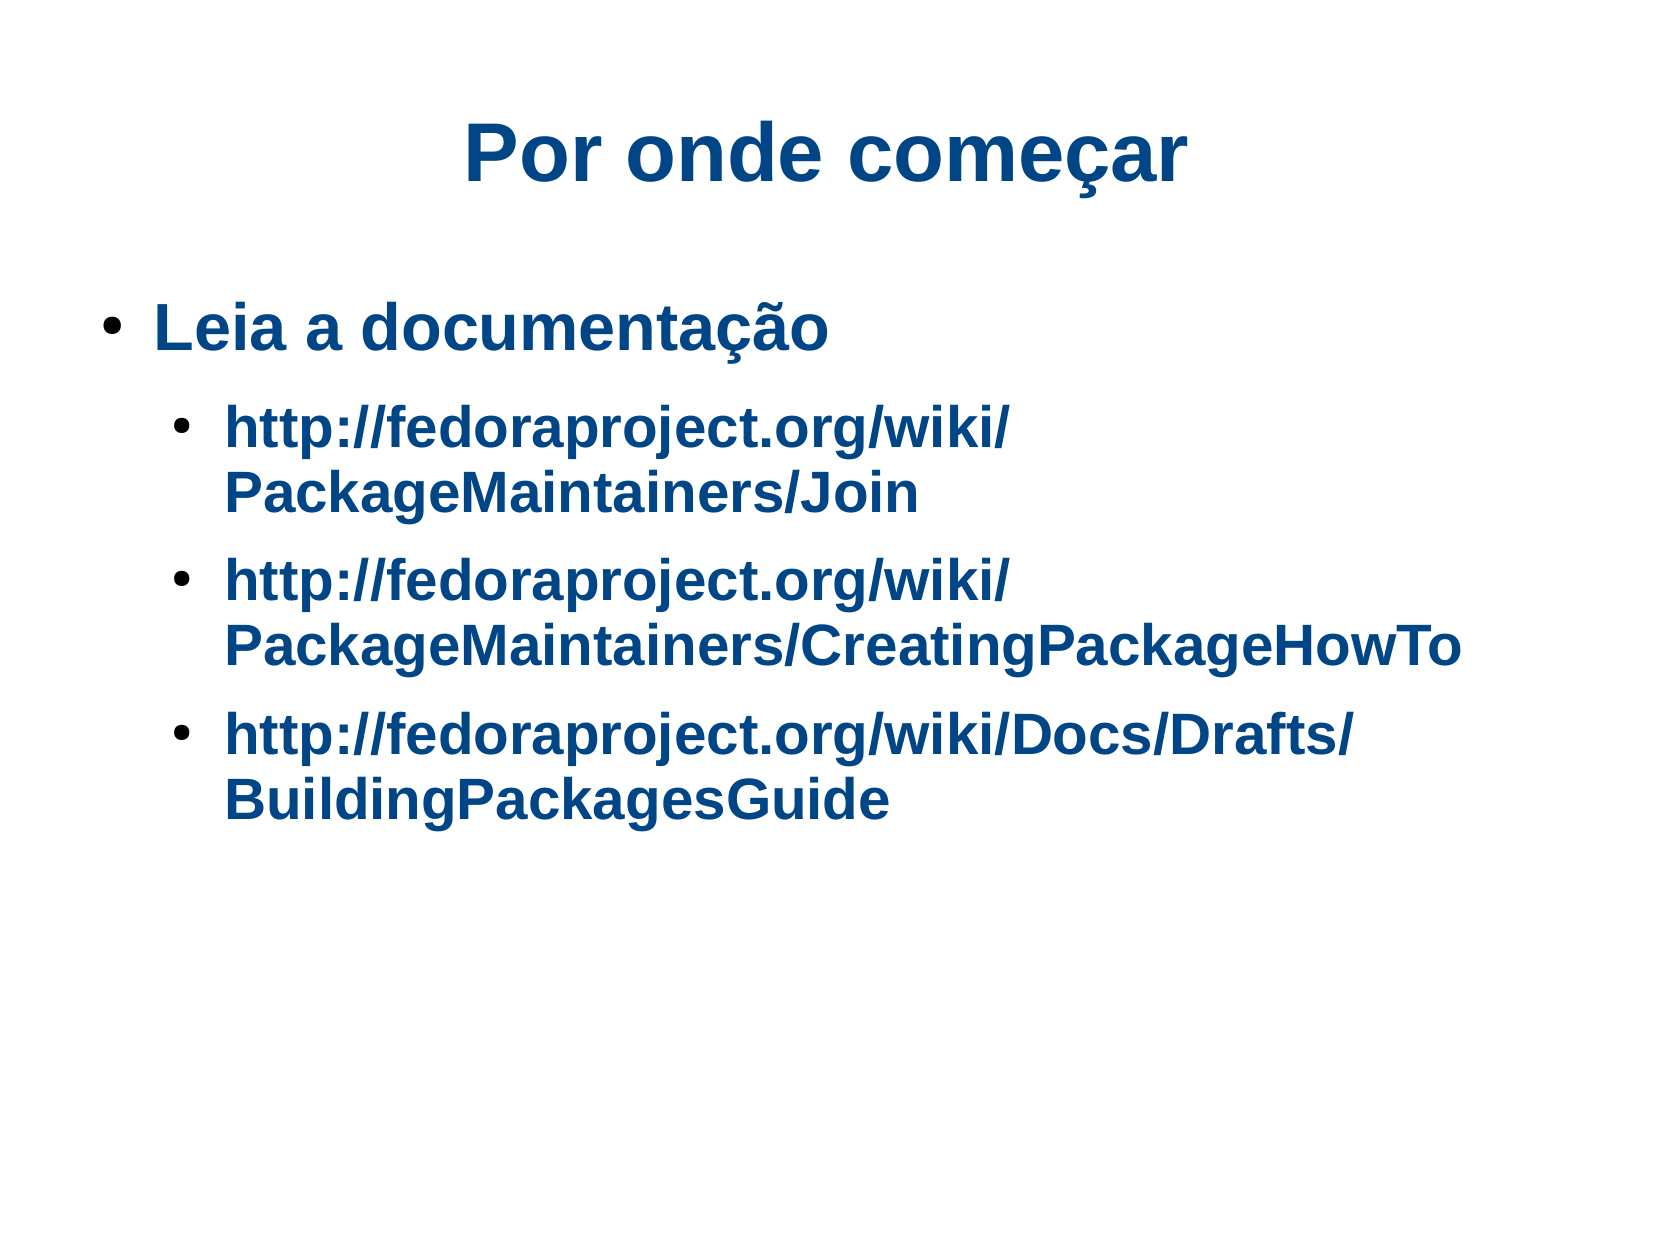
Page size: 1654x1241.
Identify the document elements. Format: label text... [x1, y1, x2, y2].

list Leia a documentação http://fedoraproject.org/wiki/PackageMaintainers/Join http://fedoraproject.org/wiki/PackageMaintainers/CreatingPackageHowTo http://fedoraproject.org/wiki/Docs/Drafts/BuildingPackagesGuide [82, 290, 1571, 1094]
title Por onde começar [82, 56, 1571, 250]
